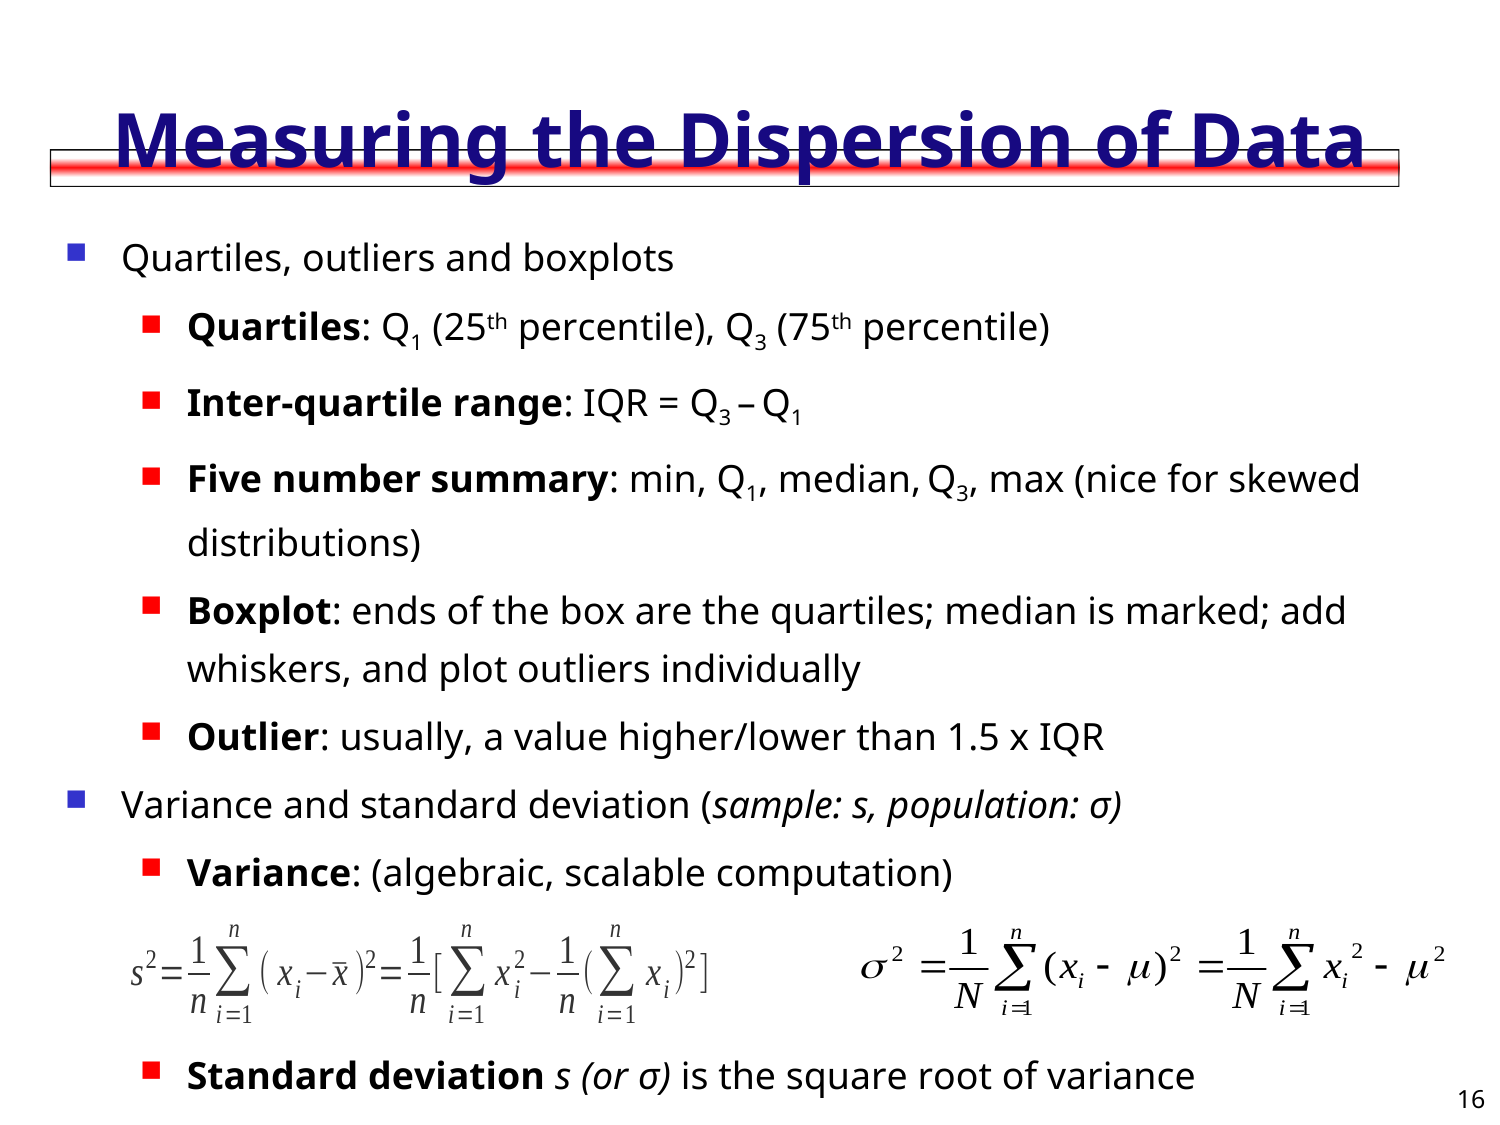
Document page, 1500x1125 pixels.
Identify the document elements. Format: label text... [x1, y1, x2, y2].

list Quartiles, outliers and boxplots Quartiles: Q1 (25th percentile), Q3 (75th percentile) Inter-quartile range: IQR = Q3 – Q1 Five number summary: min, Q1, median, Q3, max (nice for skewed distributions) Boxplot: ends of the box are the quartiles; median is marked; add whiskers, and plot outliers individually Outlier: usually, a value higher/lower than 1.5 x IQR Variance and standard deviation (sample: s, population: σ) Variance: (algebraic, scalable computation) Standard deviation s (or σ) is the square root of variance [50, 212, 1463, 1092]
text_box [855, 915, 1457, 1024]
title Measuring the Dispersion of Data [21, 0, 1459, 190]
chart [120, 915, 721, 1030]
text_box <number> [1187, 1062, 1500, 1125]
